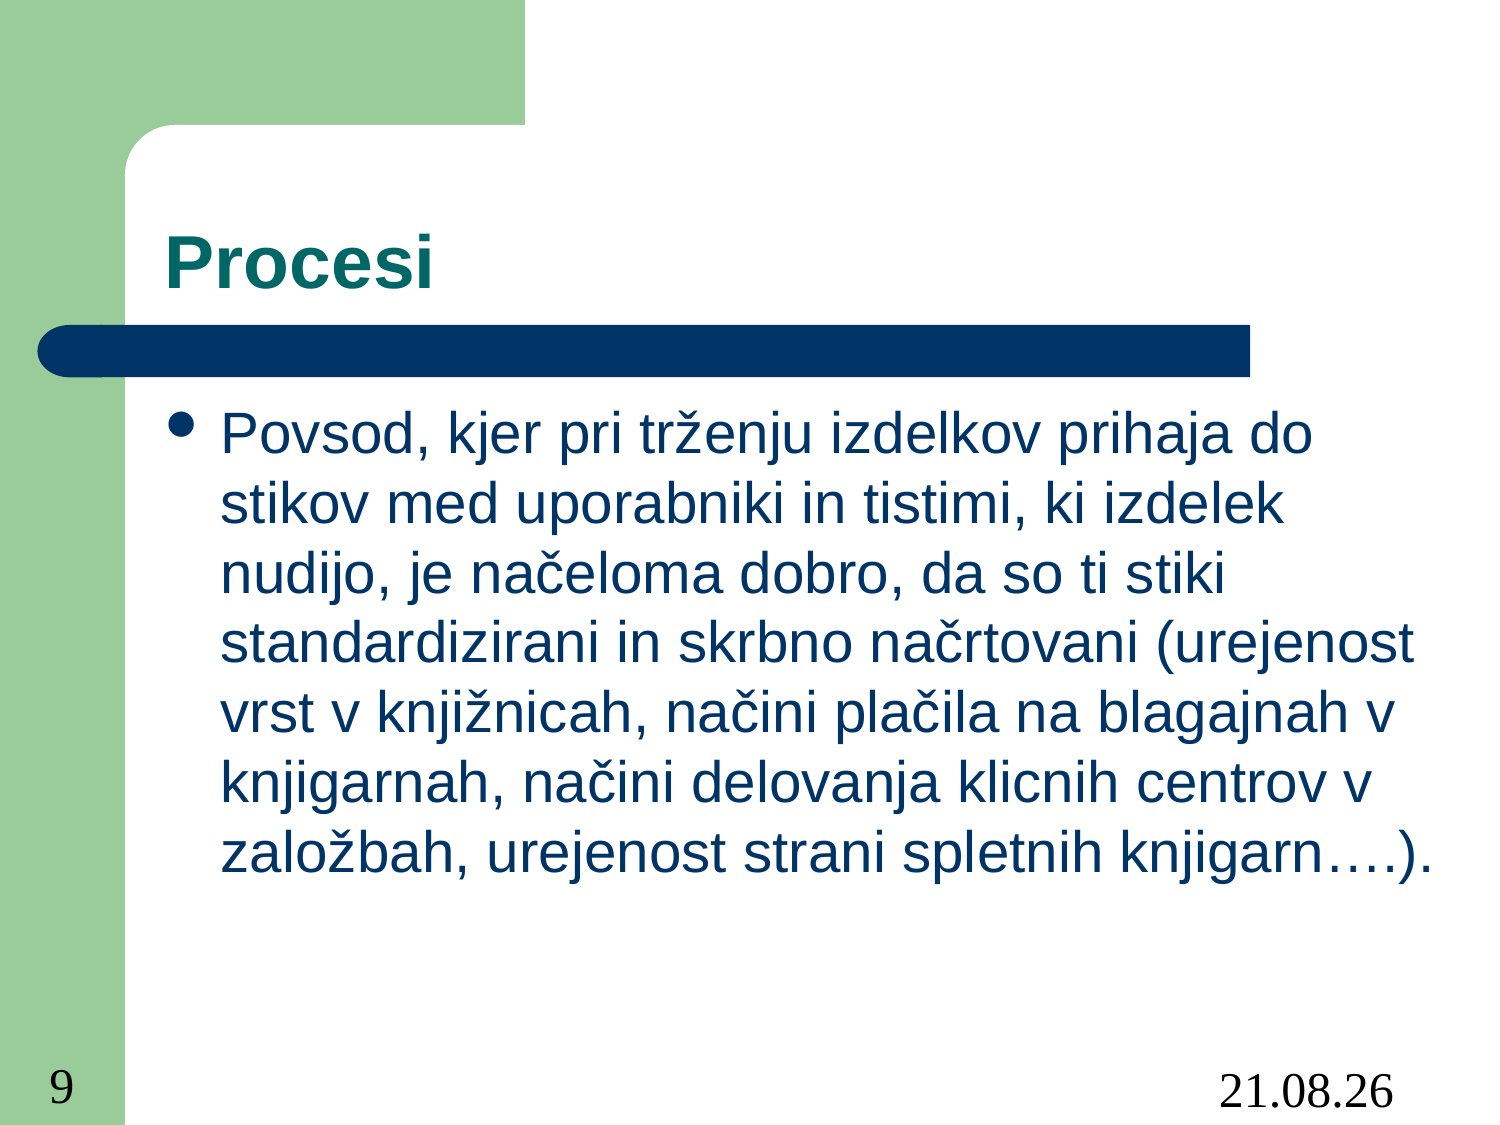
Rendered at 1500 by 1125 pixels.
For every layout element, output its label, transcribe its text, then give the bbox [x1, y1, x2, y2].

list Povsod, kjer pri trženju izdelkov prihaja do stikov med uporabniki in tistimi, ki izdelek nudijo, je načeloma dobro, da so ti stiki standardizirani in skrbno načrtovani (urejenost vrst v knjižnicah, načini plačila na blagajnah v knjigarnah, načini delovanja klicnih centrov v založbah, urejenost strani spletnih knjigarn….). [149, 387, 1463, 1000]
title Procesi [149, 124, 1463, 313]
